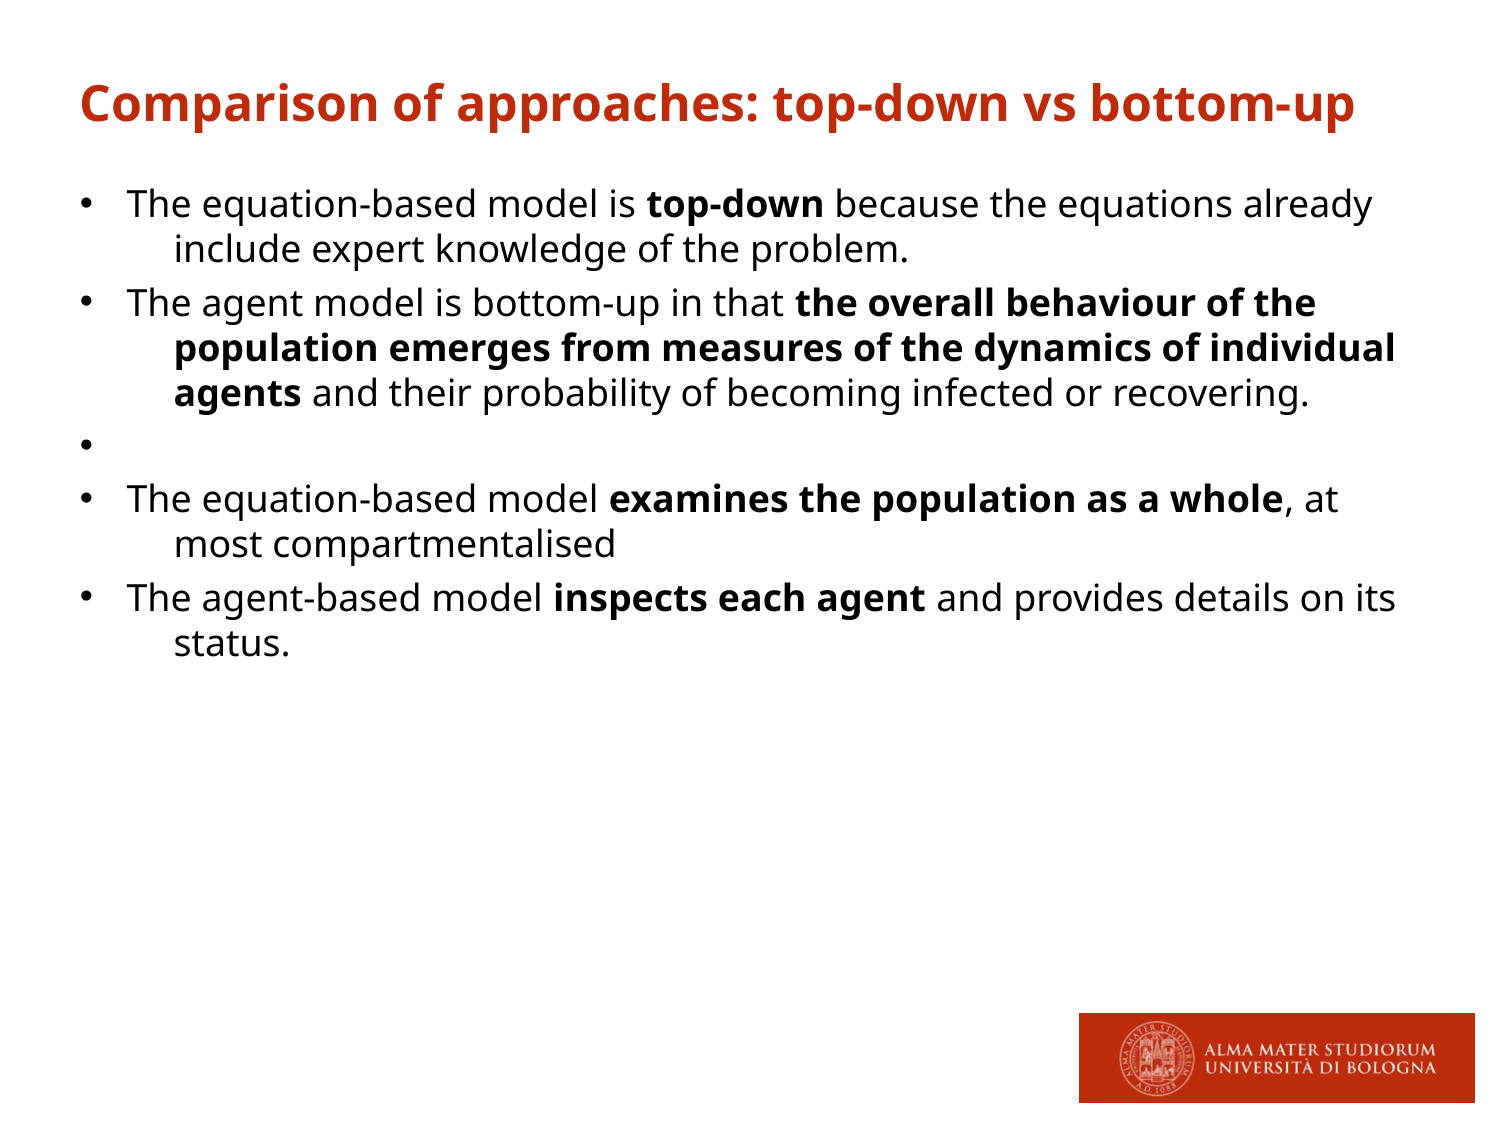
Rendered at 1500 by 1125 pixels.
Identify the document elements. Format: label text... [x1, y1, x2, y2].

list The equation-based model is top-down because the equations already include expert knowledge of the problem. The agent model is bottom-up in that the overall behaviour of the population emerges from measures of the dynamics of individual agents and their probability of becoming infected or recovering. The equation-based model examines the population as a whole, at most compartmentalised The agent-based model inspects each agent and provides details on its status. [64, 172, 1447, 929]
list Comparison of approaches: top-down vs bottom-up [64, 78, 1447, 172]
